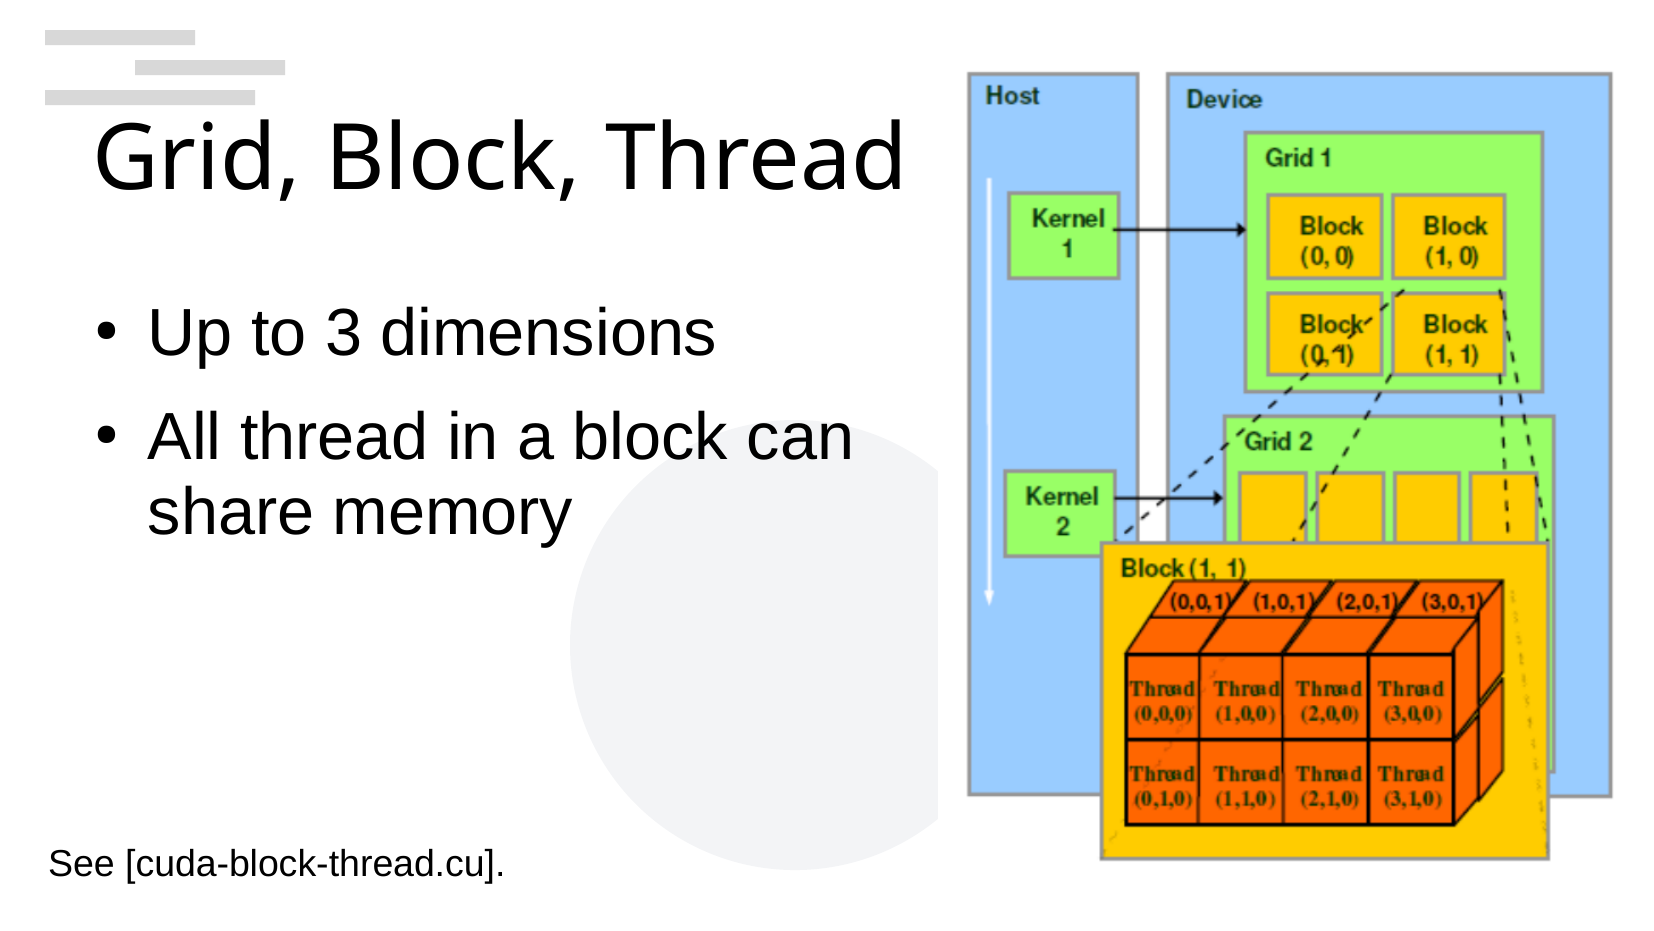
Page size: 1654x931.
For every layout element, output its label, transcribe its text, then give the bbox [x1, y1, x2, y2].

title Grid, Block, Thread [76, 76, 925, 233]
text_box See [cuda-block-thread.cu]. [33, 834, 591, 894]
picture [938, 54, 1636, 880]
list Up to 3 dimensions All thread in a block can share memory [76, 295, 925, 835]
